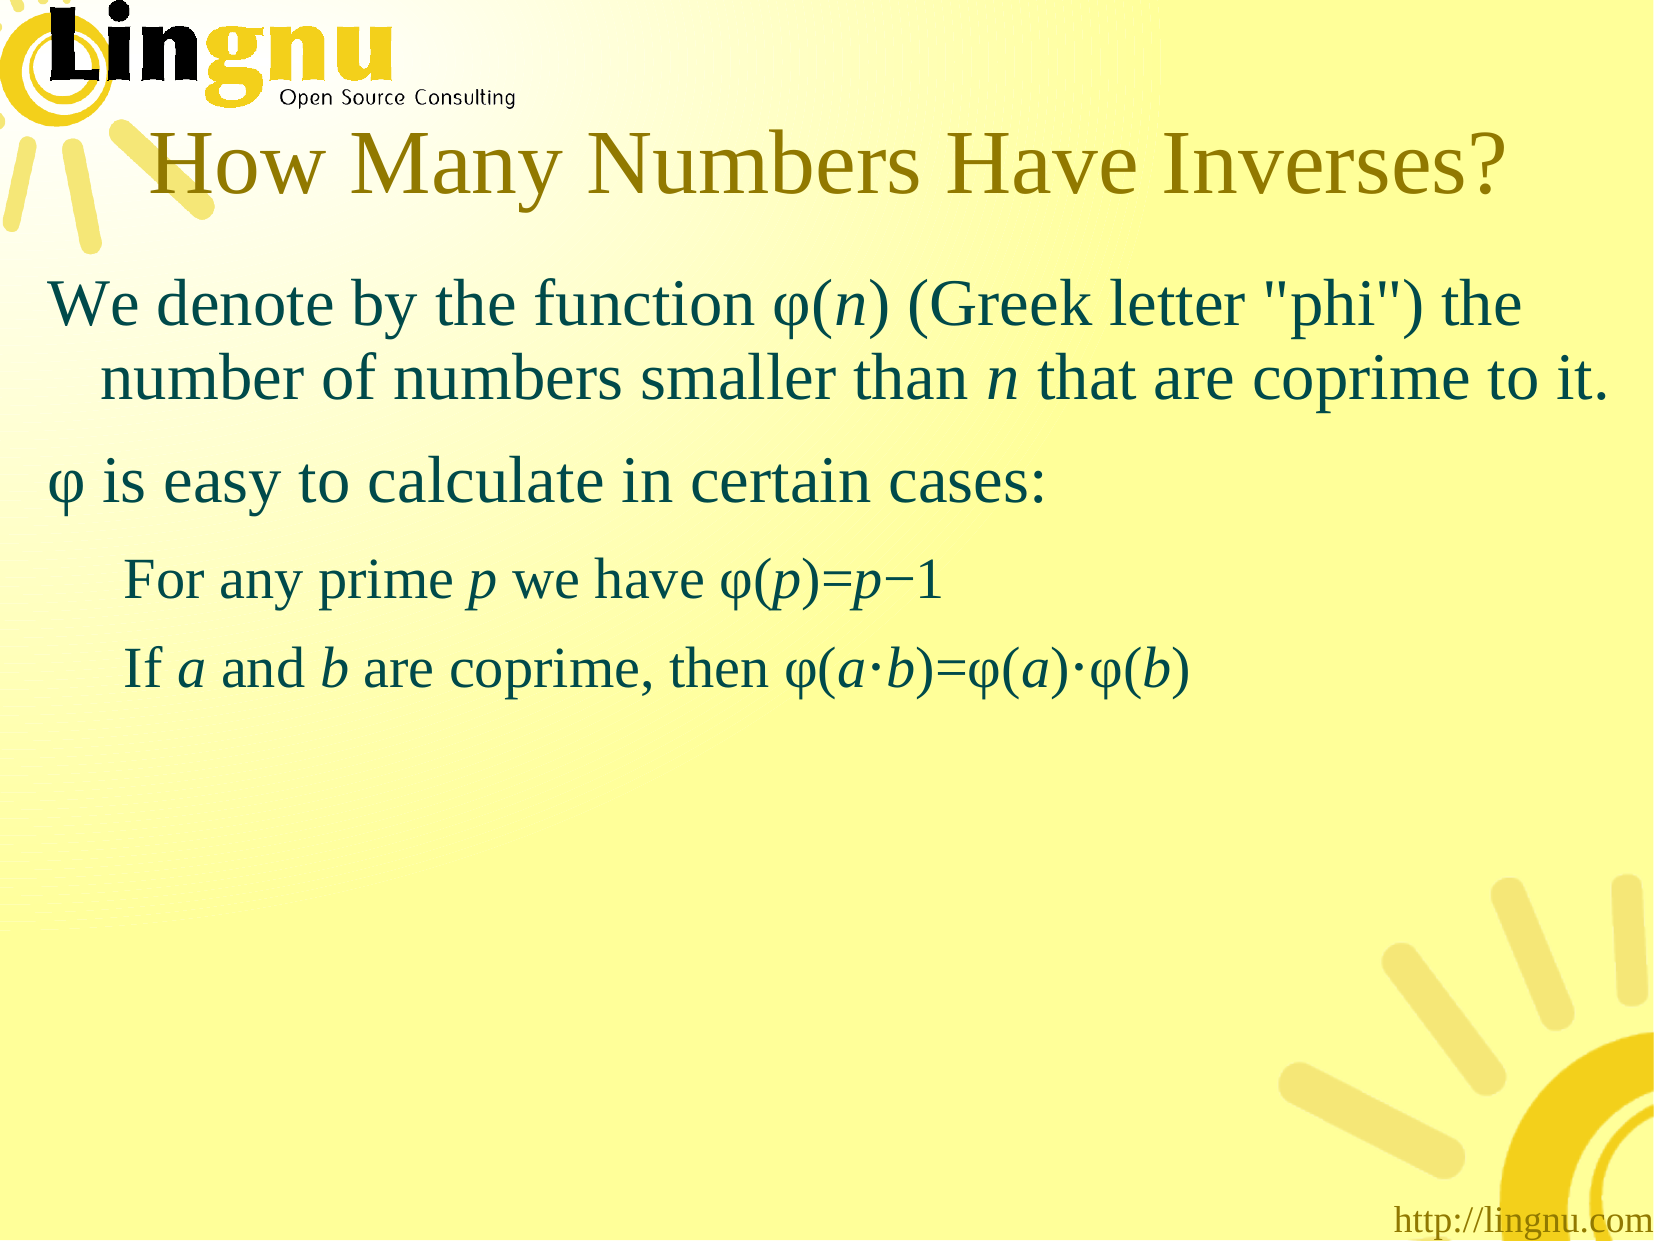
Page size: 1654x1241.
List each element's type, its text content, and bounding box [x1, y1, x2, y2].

picture [1256, 871, 1654, 1241]
list We denote by the function φ(n) (Greek letter "phi") the number of numbers smaller than n that are coprime to it. φ is easy to calculate in certain cases: For any prime p we have φ(p)=p−1 If a and b are coprime, then φ(a⋅b)=φ(a)⋅φ(b) [29, 265, 1625, 1127]
title How Many Numbers Have Inverses? [123, 58, 1536, 265]
picture [0, 0, 516, 256]
